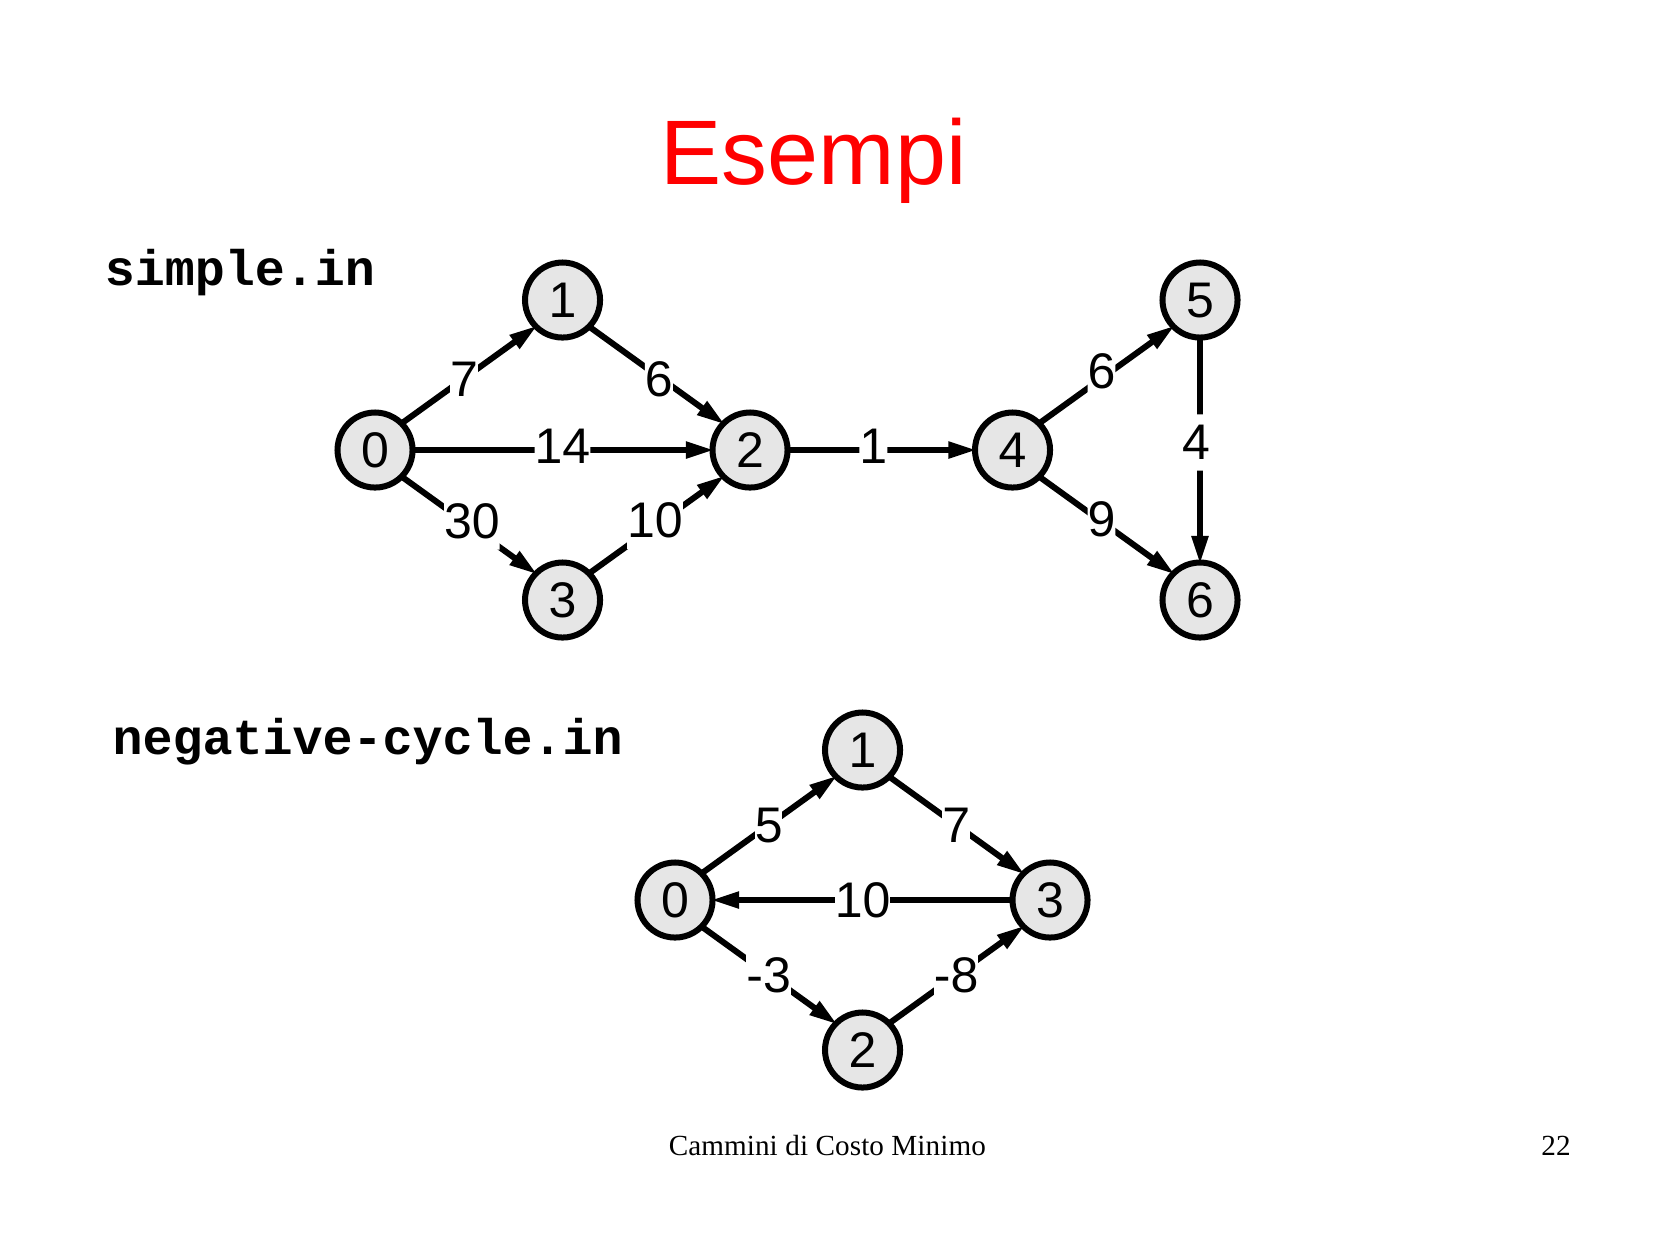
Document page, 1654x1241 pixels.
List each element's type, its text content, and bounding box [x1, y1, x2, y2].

text_box simple.in [104, 243, 376, 301]
text_box 4 [975, 412, 1051, 488]
title Esempi [82, 49, 1571, 257]
text_box 3 [1012, 862, 1088, 938]
text_box 6 [1087, 343, 1116, 400]
text_box 1 [825, 712, 901, 788]
text_box 9 [1087, 491, 1116, 548]
text_box 14 [534, 418, 591, 475]
text_box 3 [525, 562, 601, 638]
text_box 2 [825, 1012, 901, 1088]
text_box 1 [859, 418, 888, 475]
text_box negative-cycle.in [112, 712, 623, 770]
text_box 6 [1162, 562, 1238, 638]
text_box 5 [1162, 262, 1238, 338]
text_box 2 [712, 412, 788, 488]
text_box 0 [637, 862, 713, 938]
text_box 7 [450, 350, 478, 408]
text_box 1 [525, 262, 601, 338]
text_box 30 [444, 493, 500, 550]
text_box 6 [644, 350, 673, 408]
text_box 10 [627, 492, 683, 549]
text_box 4 [1181, 414, 1210, 471]
text_box 0 [337, 412, 413, 488]
